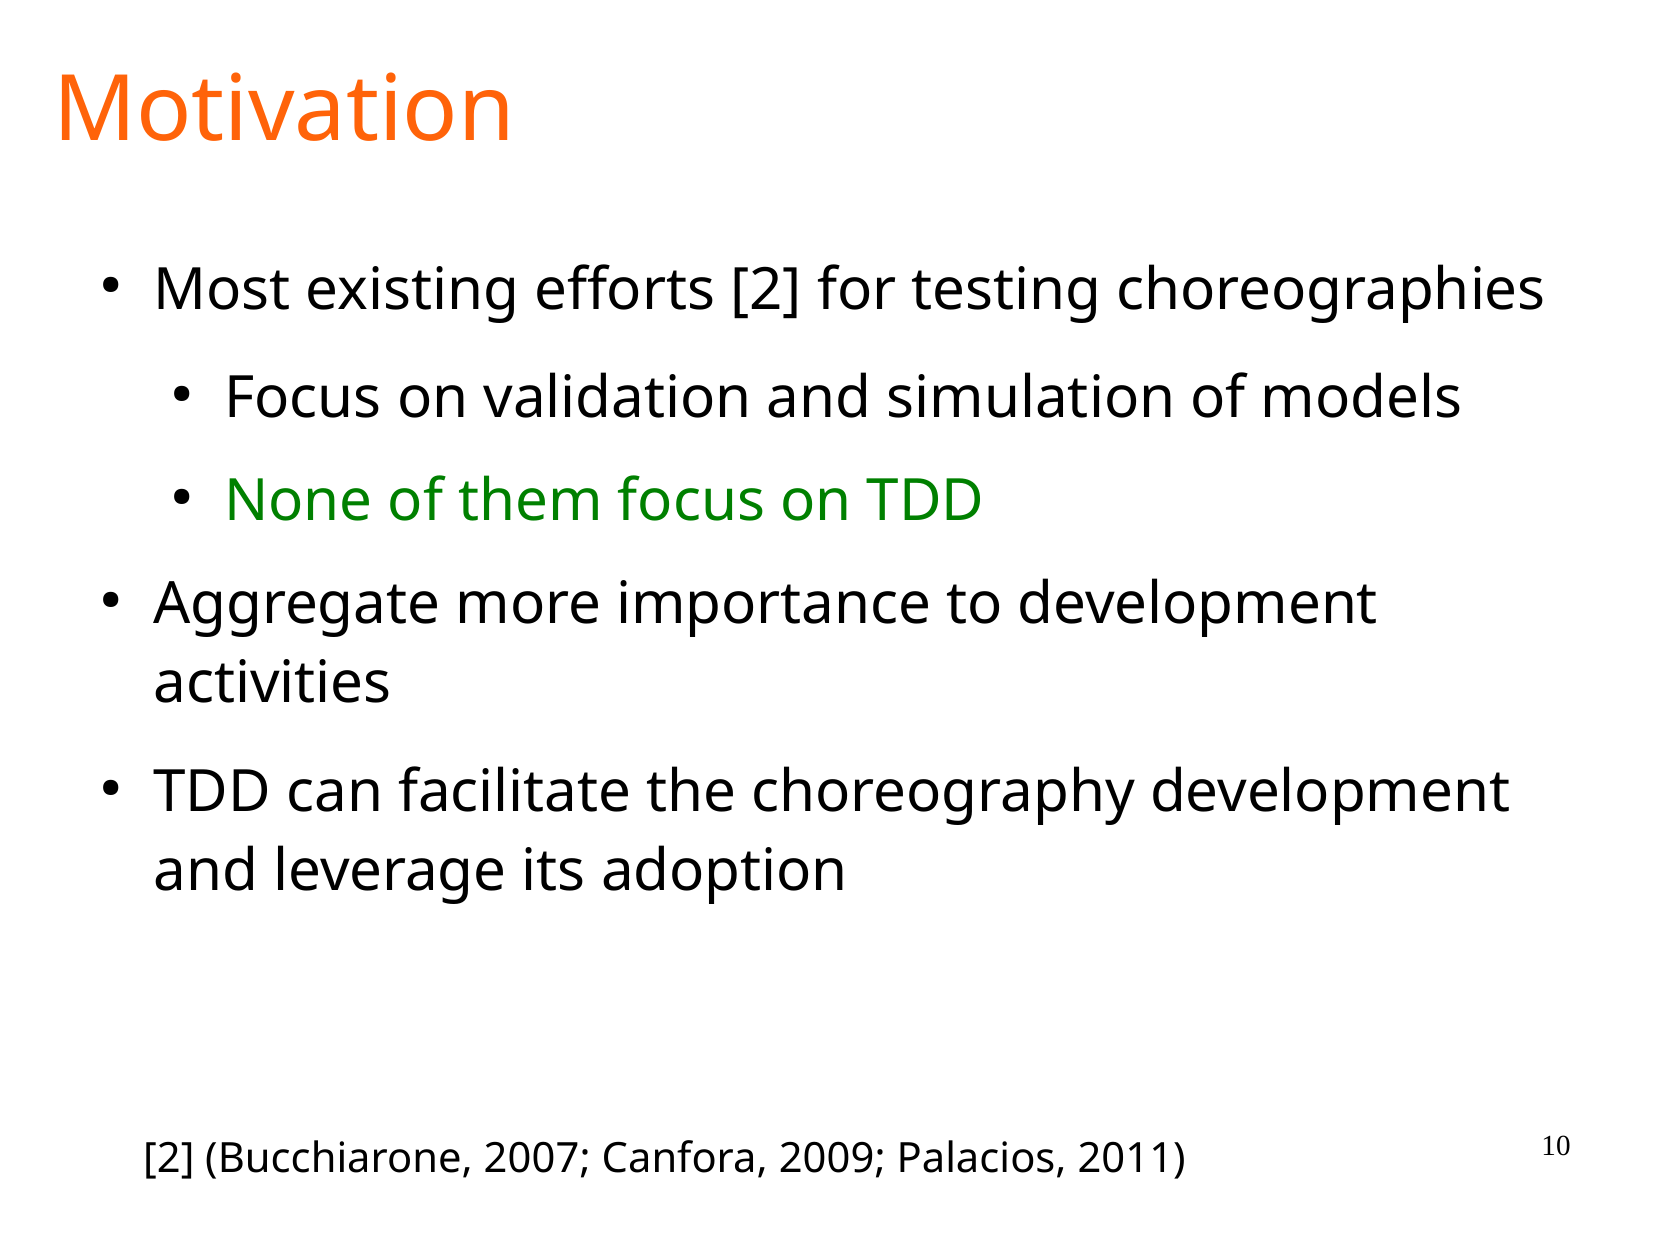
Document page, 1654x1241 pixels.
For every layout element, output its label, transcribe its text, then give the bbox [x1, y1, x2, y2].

list Most existing efforts [2] for testing choreographies Focus on validation and simulation of models None of them focus on TDD Aggregate more importance to development activities TDD can facilitate the choreography development and leverage its adoption [82, 246, 1580, 1126]
list [2] (Bucchiarone, 2007; Canfora, 2009; Palacios, 2011) [72, 1128, 1415, 1241]
title Motivation [53, 11, 1542, 198]
